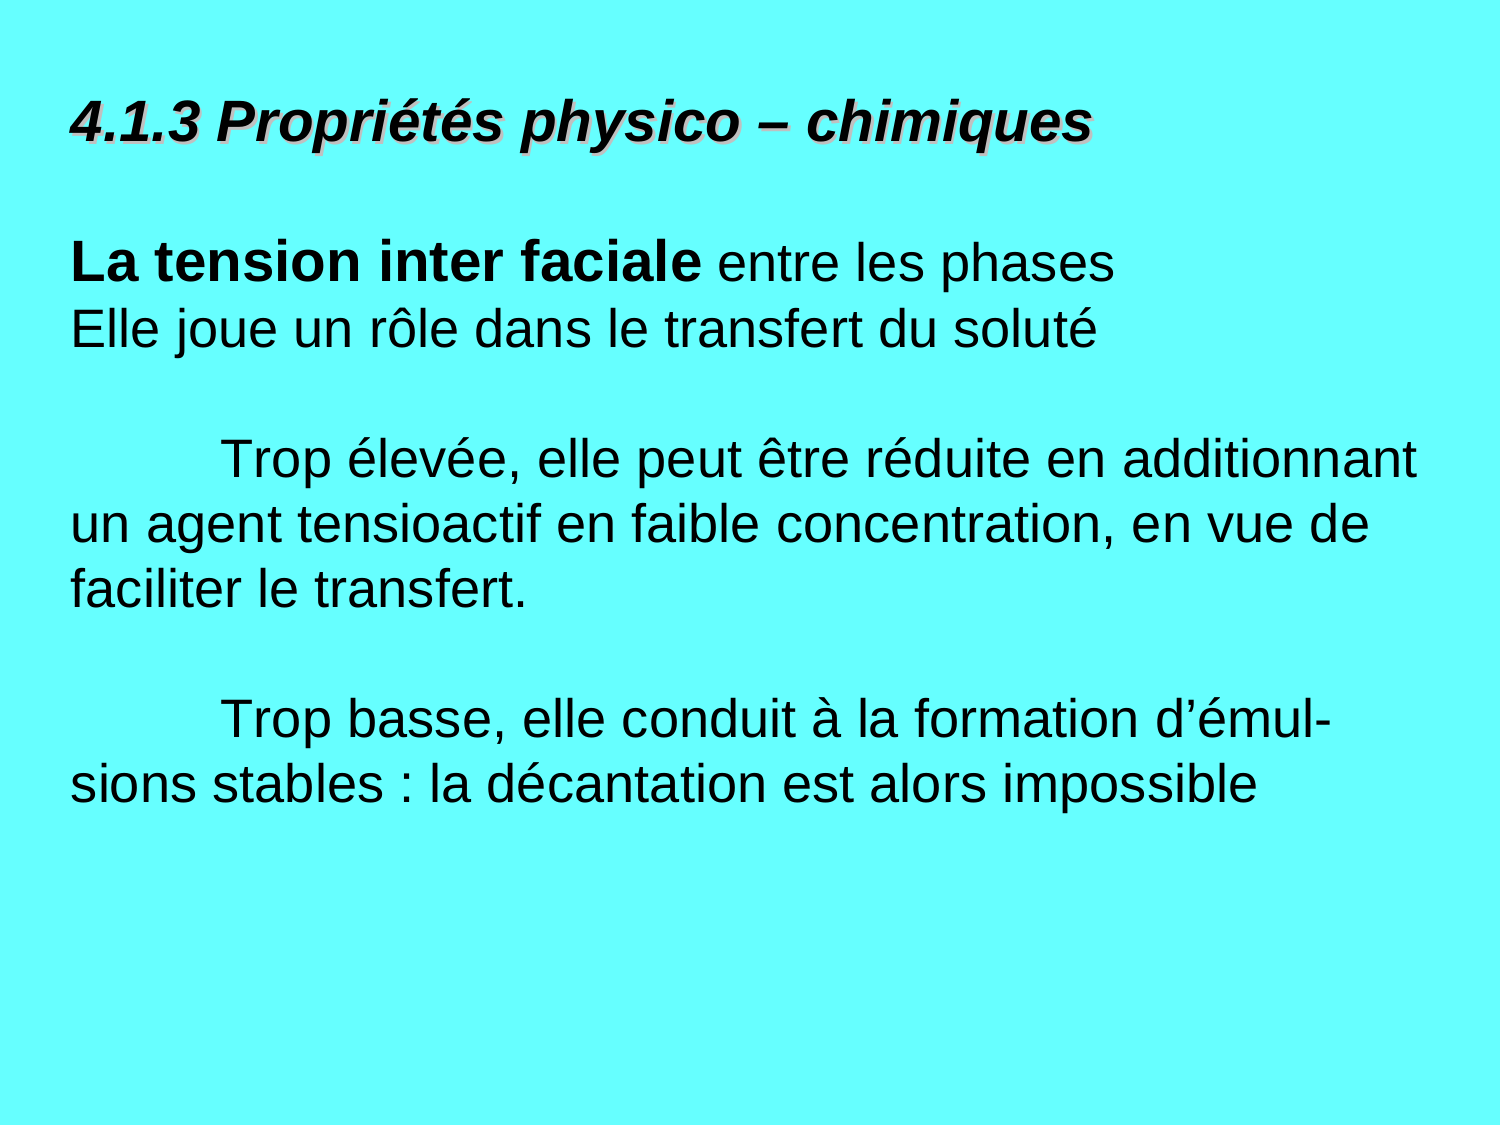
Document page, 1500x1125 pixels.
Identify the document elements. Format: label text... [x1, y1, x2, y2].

text_box 4.1.3 Propriétés physico – chimiques La tension inter faciale entre les phases Elle joue un rôle dans le transfert du soluté Trop élevée, elle peut être réduite en additionnant un agent tensioactif en faible concentration, en vue de faciliter le transfert. Trop basse, elle conduit à la formation d’émul-sions stables : la décantation est alors impossible [55, 75, 1447, 821]
